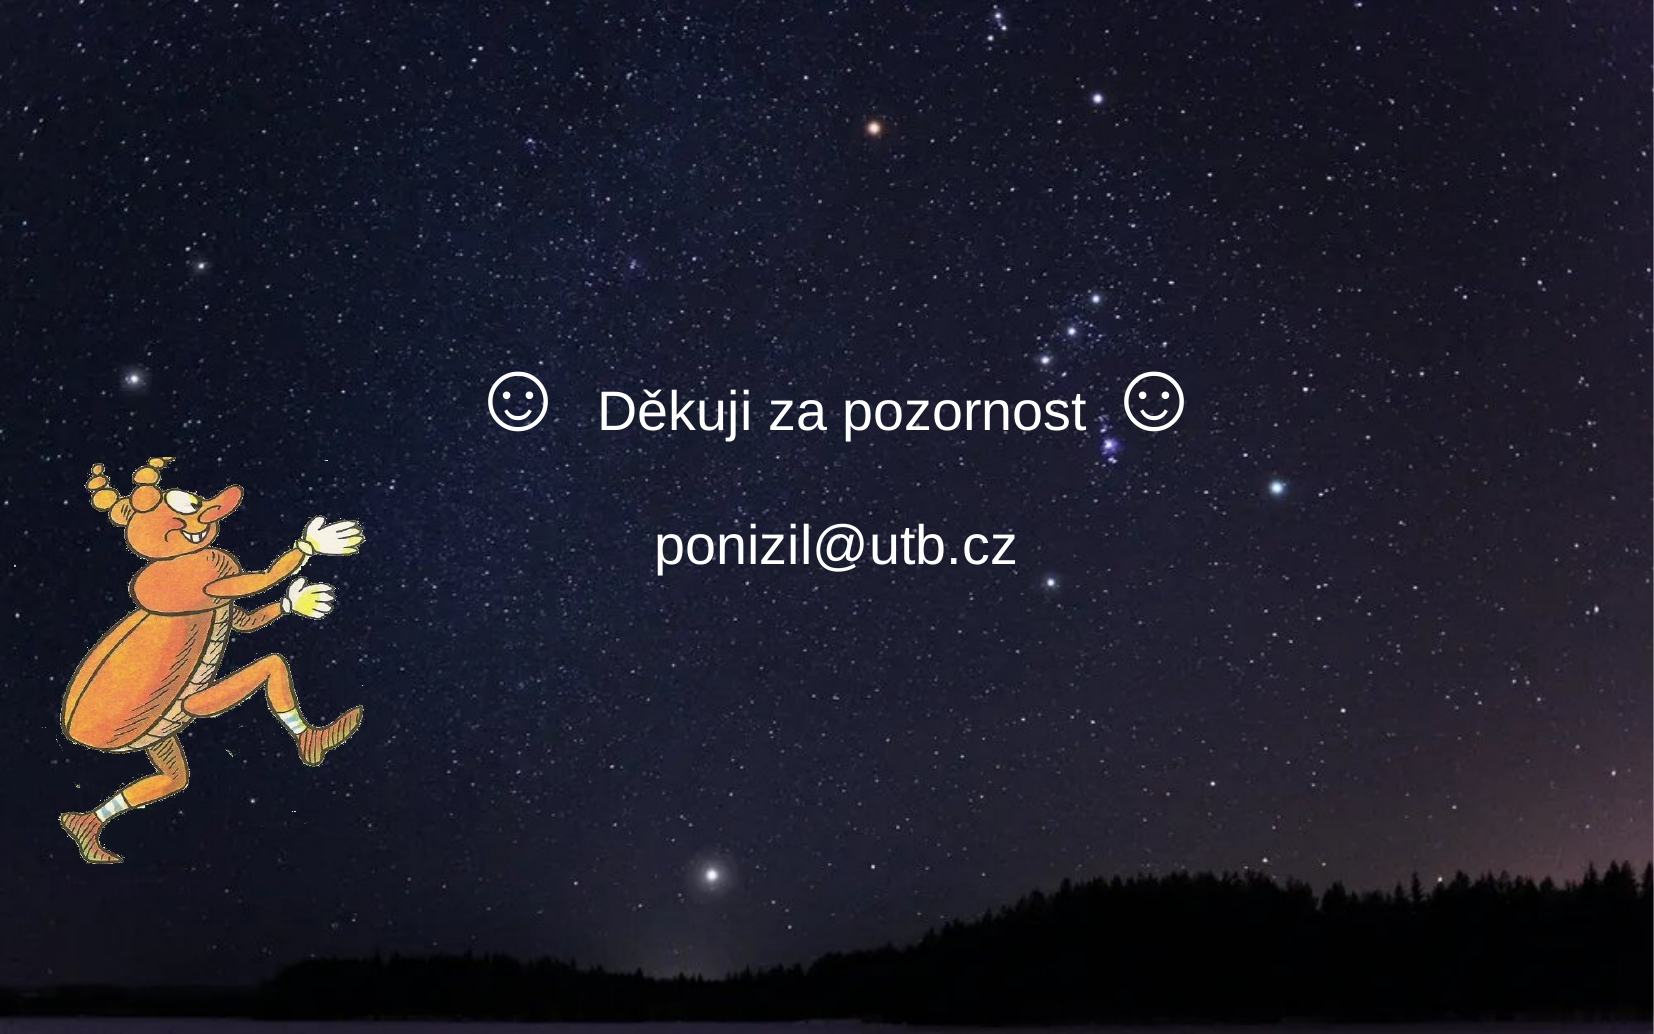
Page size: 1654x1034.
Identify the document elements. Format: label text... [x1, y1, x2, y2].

text_box ☺ Děkuji za pozornost ☺ ponizil@utb.cz [333, 180, 1340, 737]
picture [0, 0, 1654, 1034]
